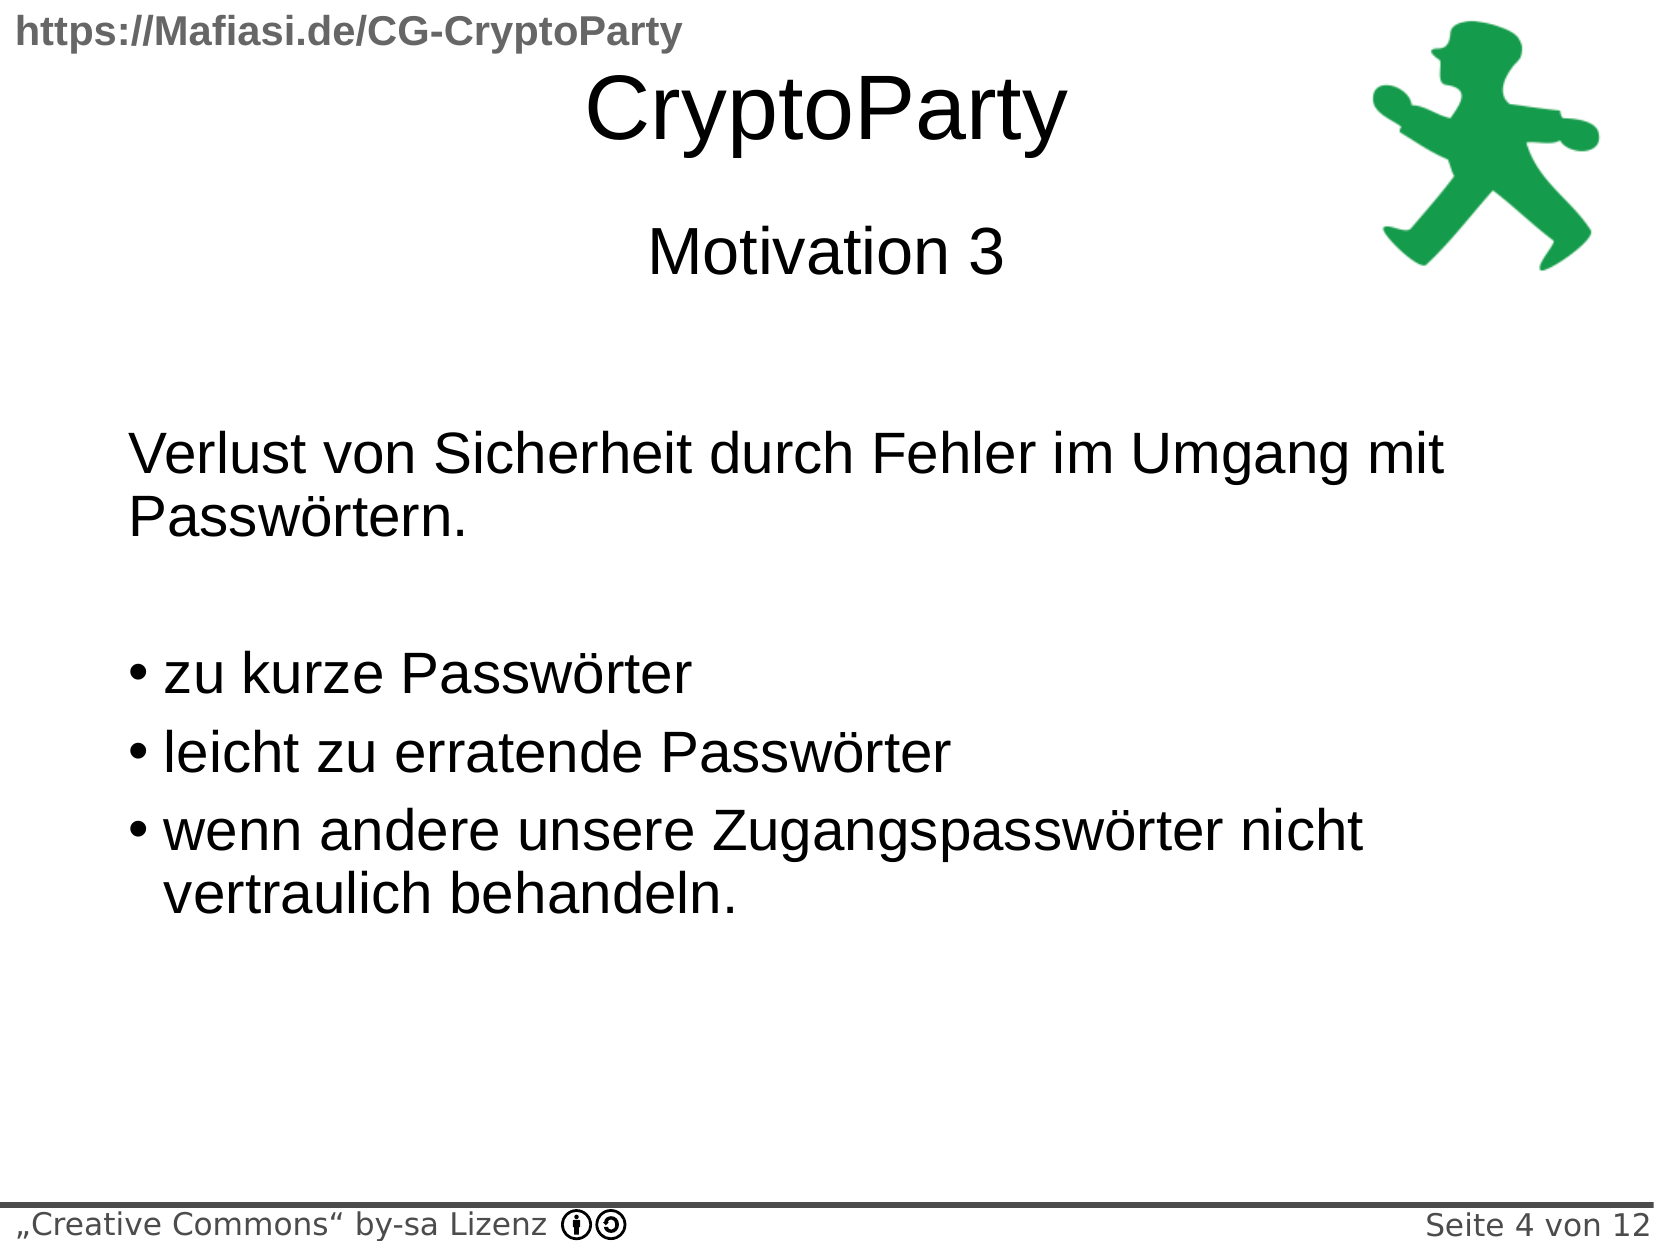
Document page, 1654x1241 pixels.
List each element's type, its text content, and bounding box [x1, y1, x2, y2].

text_box Motivation 3 [59, 206, 1595, 297]
list Verlust von Sicherheit durch Fehler im Umgang mit Passwörtern. zu kurze Passwörter leicht zu erratende Passwörter wenn andere unsere Zugangspasswörter nicht vertraulich behandeln. [113, 330, 1540, 1117]
picture [1317, 0, 1654, 313]
